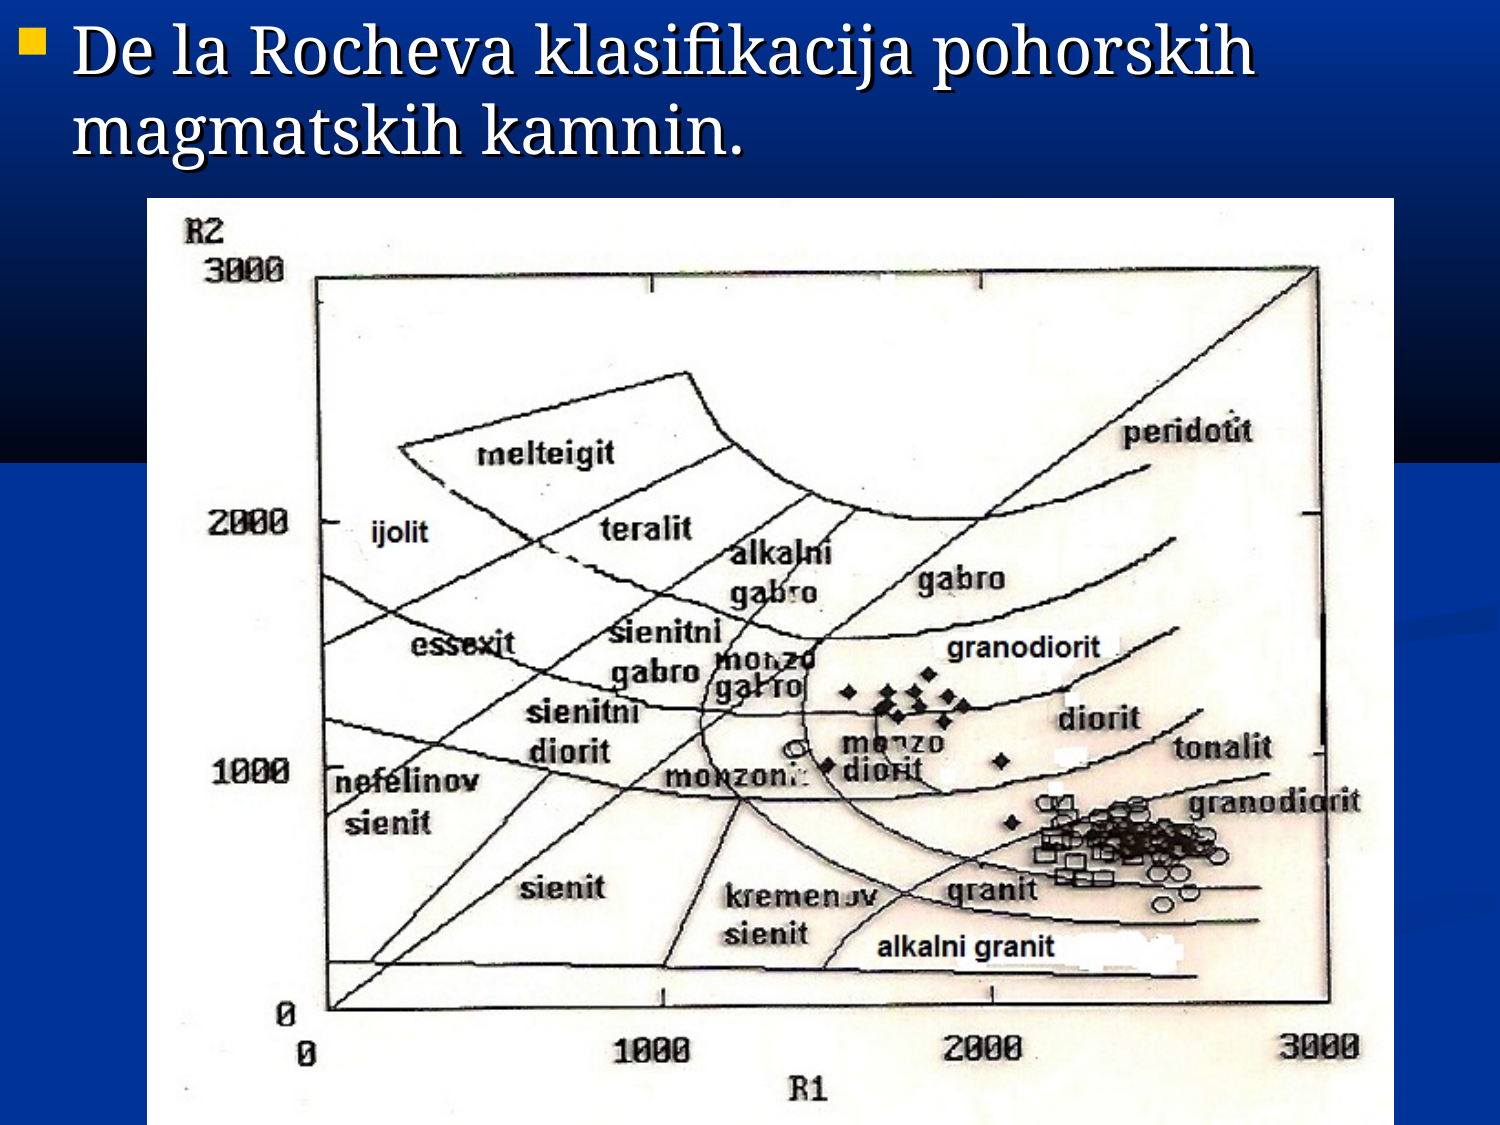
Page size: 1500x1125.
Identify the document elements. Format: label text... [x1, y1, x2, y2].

picture [147, 198, 1394, 1125]
list De la Rocheva klasifikacija pohorskih magmatskih kamnin. [0, 0, 1500, 197]
